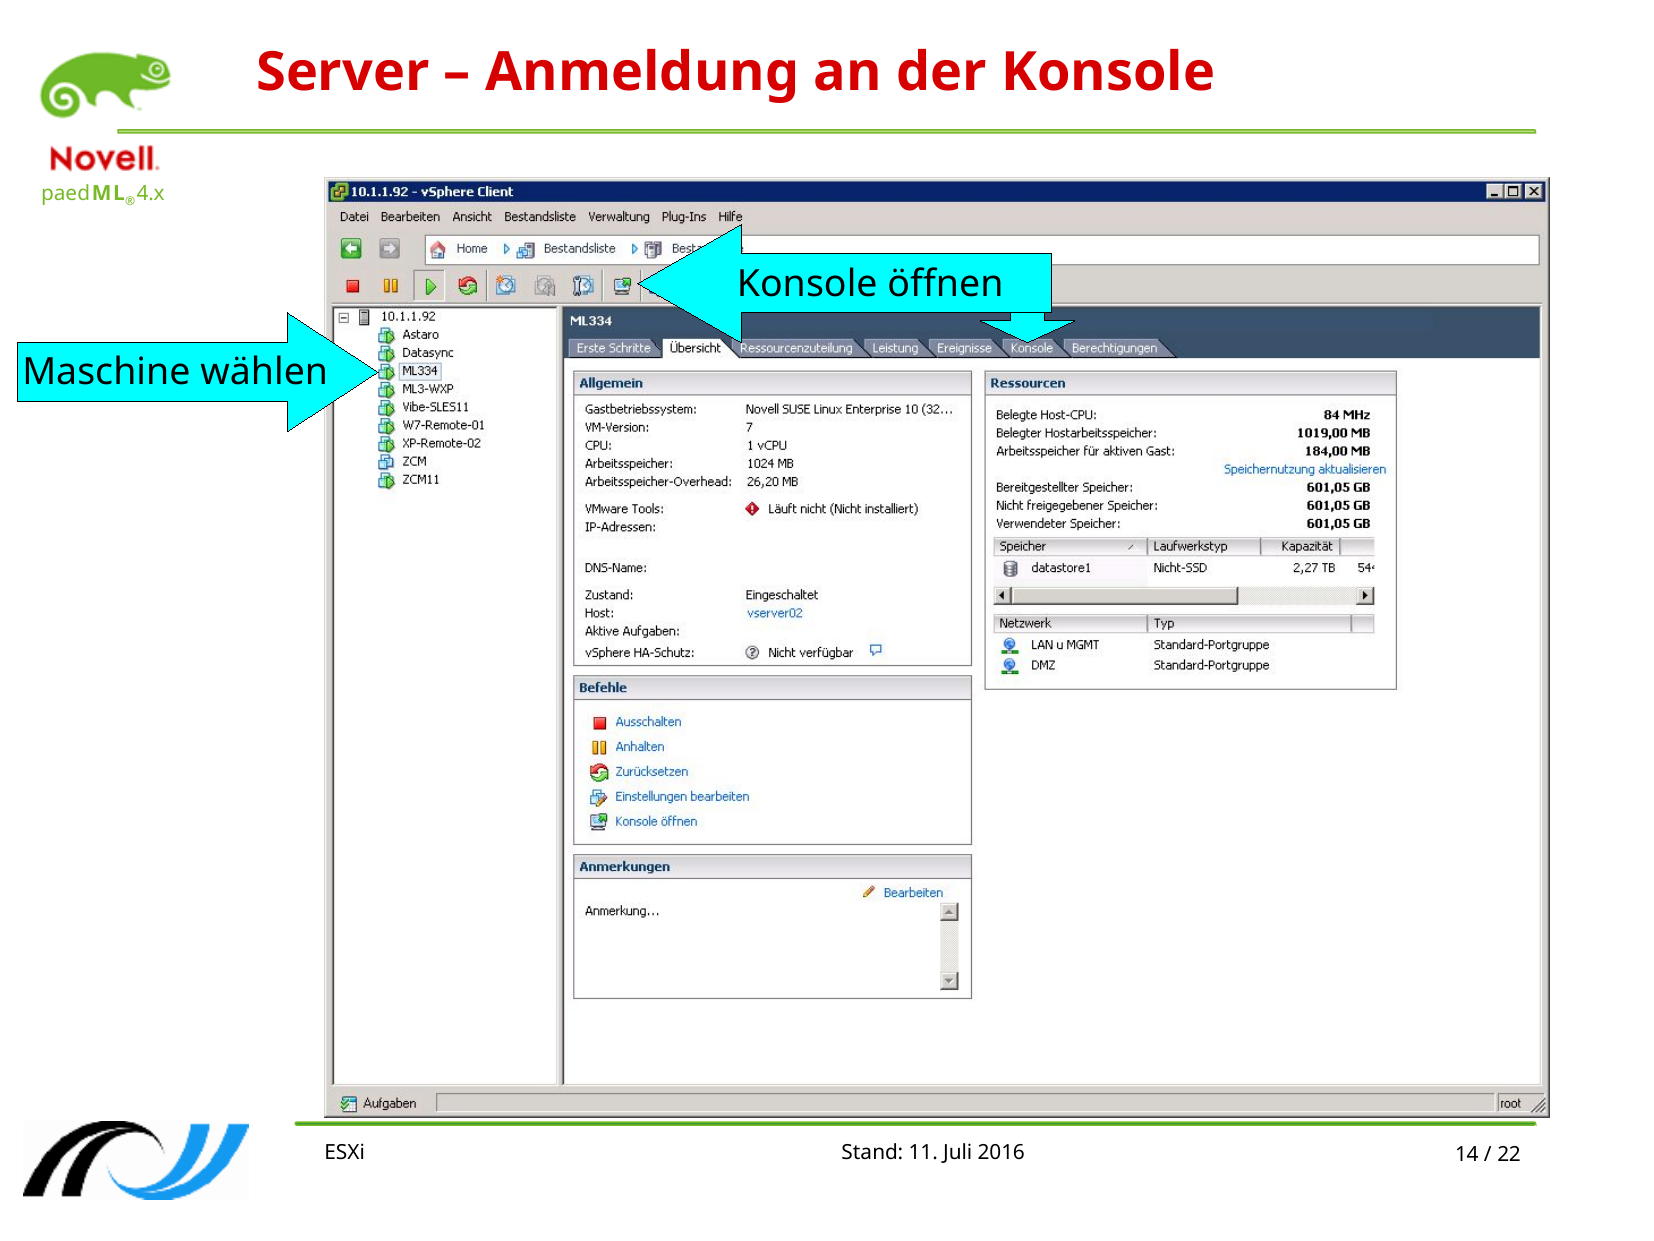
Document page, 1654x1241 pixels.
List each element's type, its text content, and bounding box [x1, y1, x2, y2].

text_box Maschine wählen [17, 312, 379, 432]
title Server – Anmeldung an der Konsole [256, 17, 1530, 121]
text_box [980, 313, 1075, 343]
picture [26, 35, 184, 193]
text_box Konsole öffnen [637, 224, 1052, 343]
picture [23, 1121, 249, 1200]
picture [324, 177, 1550, 1118]
